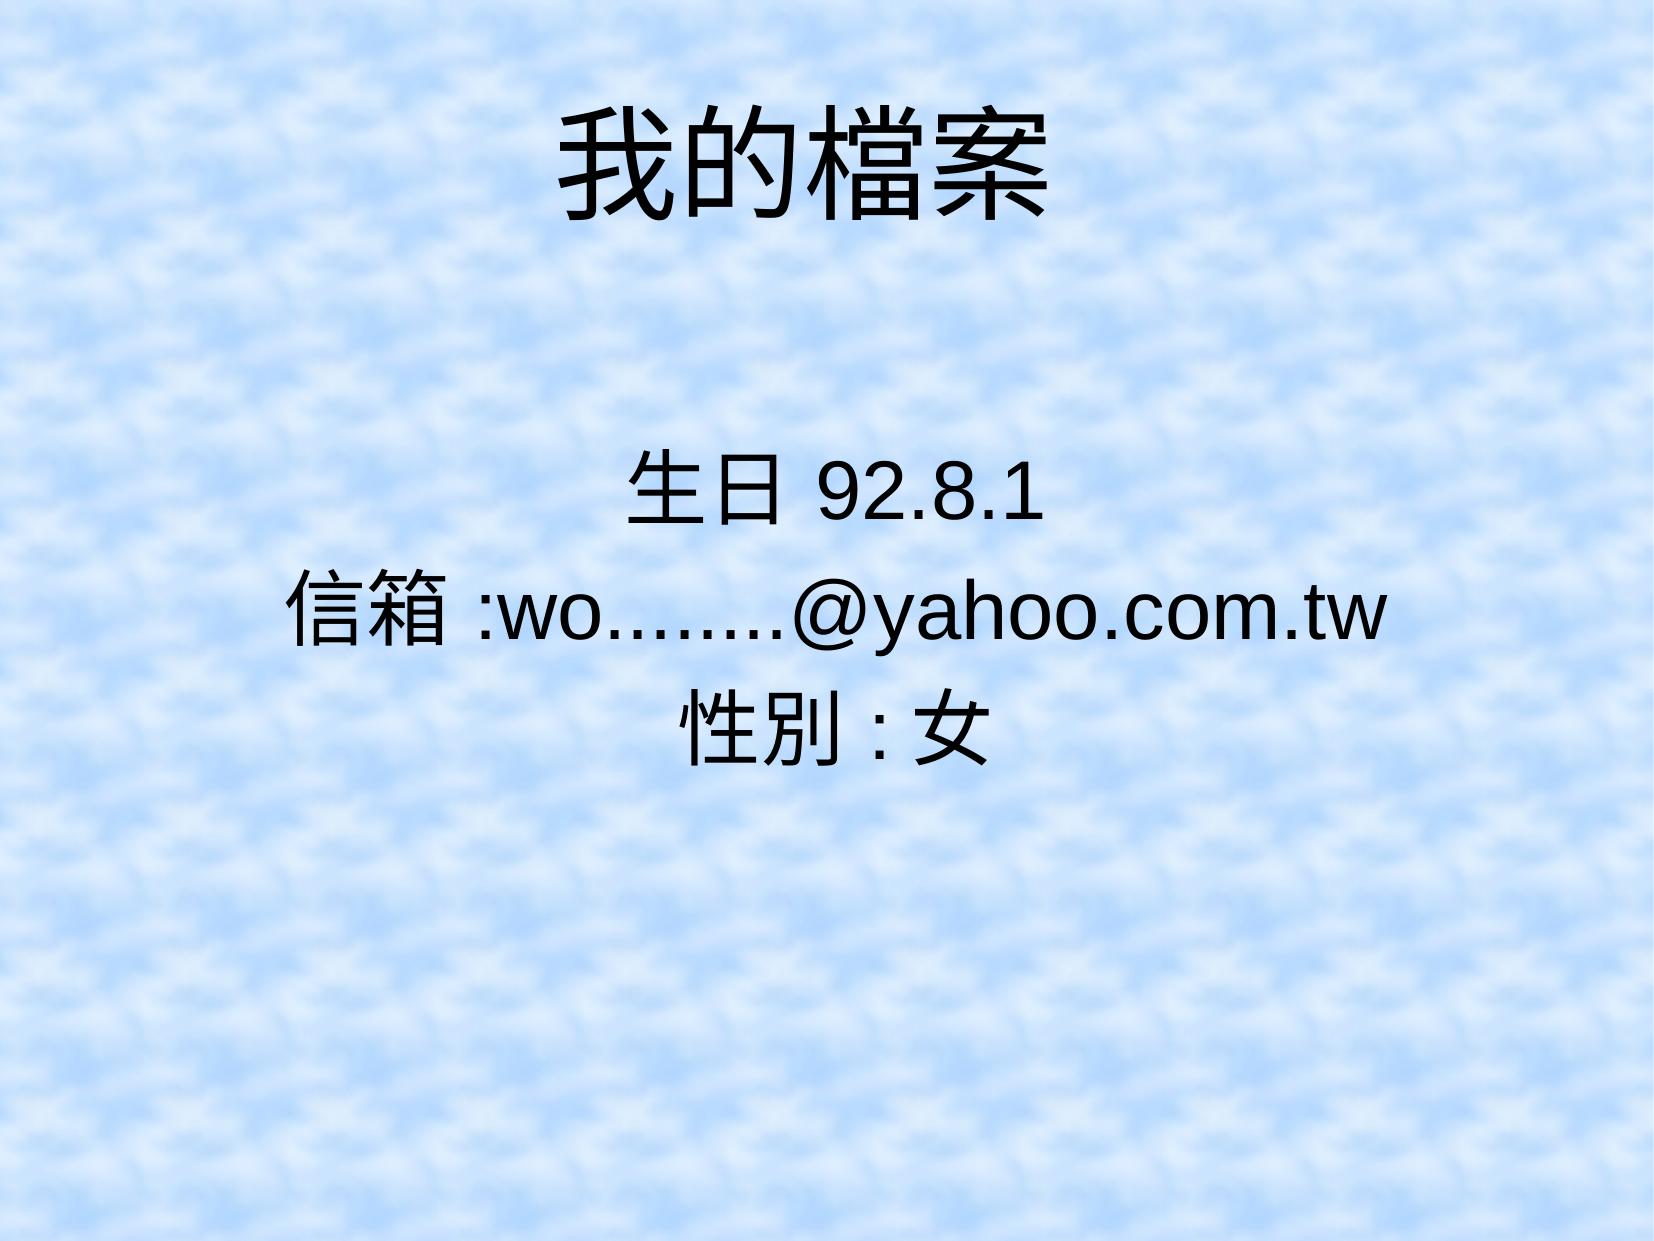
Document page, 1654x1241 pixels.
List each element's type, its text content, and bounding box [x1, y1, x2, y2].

picture [0, 0, 1654, 1241]
title 我的檔案 [59, 52, 1548, 260]
subtitle 生日92.8.1 信箱:wo........@yahoo.com.tw 性別:女 [91, 285, 1580, 1005]
